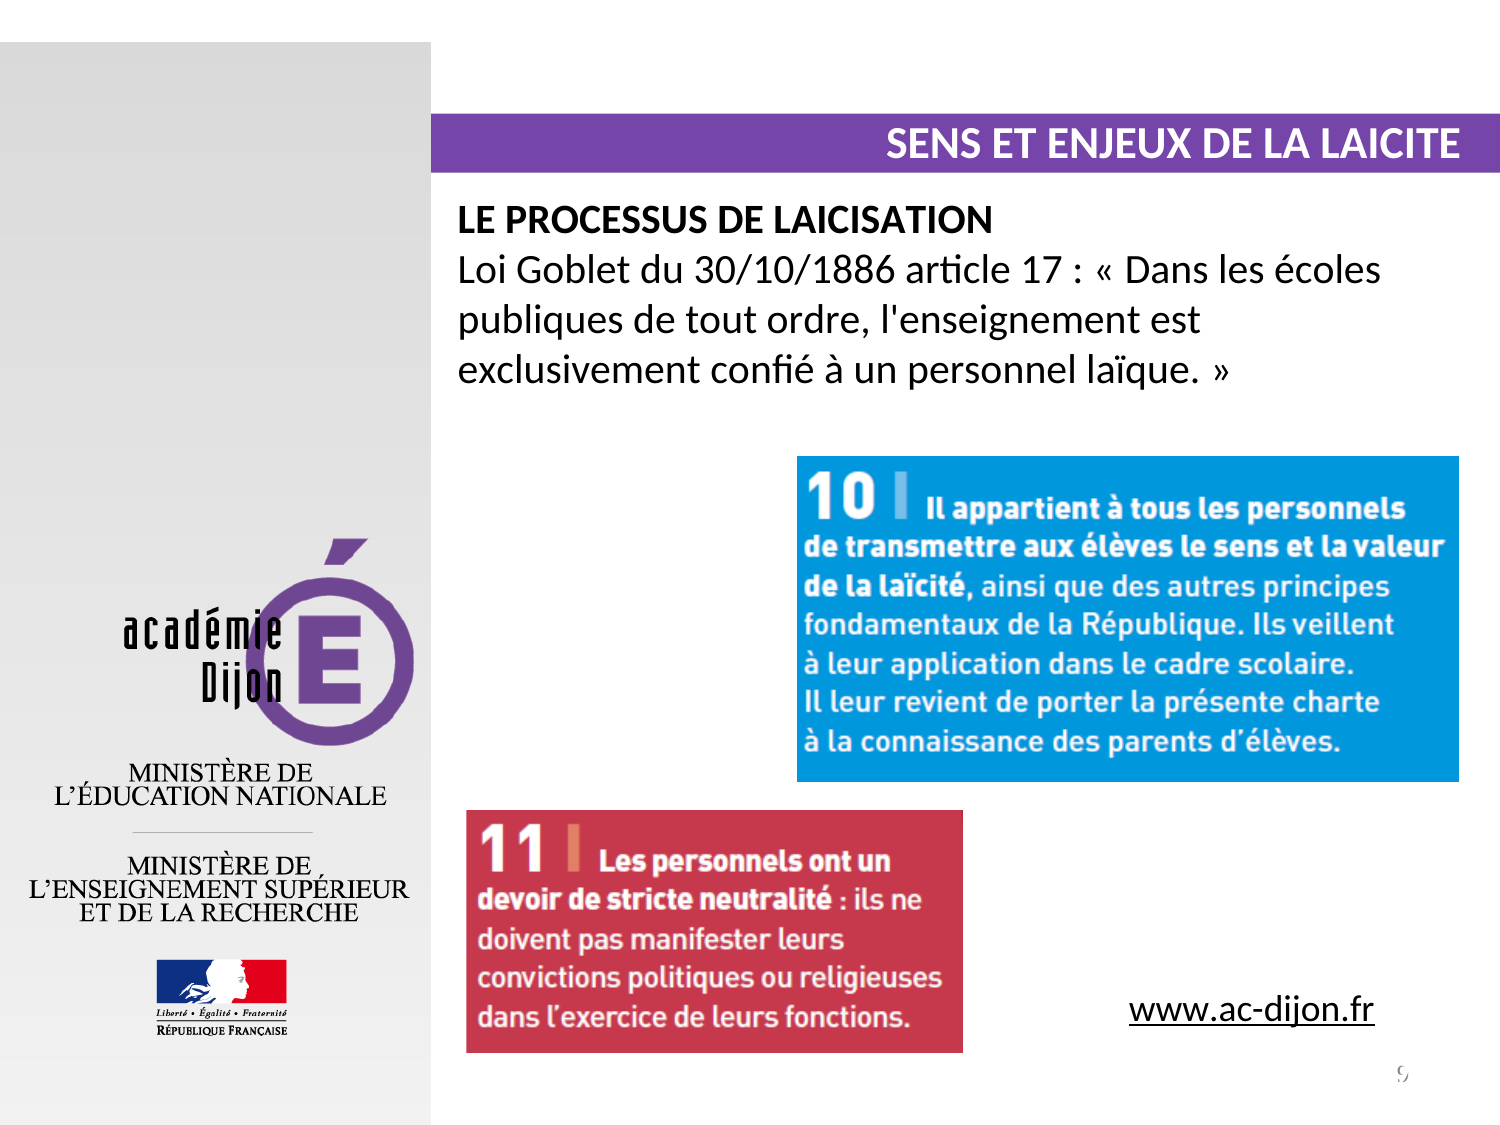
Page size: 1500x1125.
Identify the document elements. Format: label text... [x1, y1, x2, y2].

picture [1242, 581, 1255, 596]
picture [874, 696, 885, 712]
picture [1249, 502, 1296, 525]
picture [1204, 658, 1229, 674]
picture [893, 736, 907, 751]
picture [1170, 658, 1183, 674]
picture [1042, 540, 1074, 557]
picture [1110, 532, 1140, 557]
text_box LE PROCESSUS DE LAICISATION Loi Goblet du 30/10/1886 article 17 : « Dans les écoles publiques de tout ordre, l'enseignement est exclusivement confié à un personnel laïque. » [442, 184, 1459, 409]
picture [1343, 581, 1374, 602]
picture [1084, 613, 1100, 634]
picture [1155, 658, 1167, 674]
picture [866, 619, 879, 634]
picture [872, 658, 883, 674]
picture [814, 690, 821, 712]
picture [1143, 736, 1169, 751]
picture [829, 730, 851, 751]
picture [1168, 581, 1182, 596]
picture [29, 538, 414, 1036]
picture [861, 736, 874, 751]
picture [1100, 658, 1113, 674]
picture [1131, 499, 1190, 519]
picture [1067, 658, 1080, 674]
picture [895, 696, 977, 712]
picture [840, 696, 870, 712]
picture [1082, 532, 1108, 557]
picture [1112, 696, 1123, 712]
picture [1172, 736, 1186, 751]
picture [1302, 736, 1332, 751]
picture [1070, 736, 1084, 751]
picture [1188, 619, 1201, 640]
picture [1141, 540, 1173, 557]
picture [1344, 613, 1351, 634]
picture [1243, 696, 1257, 712]
picture [1050, 613, 1072, 634]
picture [1113, 575, 1159, 596]
picture [1369, 619, 1383, 634]
picture [1239, 658, 1267, 674]
picture [1132, 690, 1155, 712]
picture [805, 651, 818, 674]
picture [1007, 581, 1022, 596]
picture [1199, 497, 1239, 519]
picture [1221, 619, 1236, 634]
picture [1095, 696, 1108, 712]
picture [1433, 540, 1446, 557]
picture [908, 619, 922, 634]
picture [1124, 652, 1131, 674]
picture [1270, 696, 1284, 712]
picture [1126, 736, 1139, 751]
picture [844, 472, 874, 519]
picture [1014, 696, 1028, 712]
picture [1048, 497, 1053, 519]
picture [1025, 619, 1039, 634]
picture [1294, 658, 1308, 674]
picture [805, 613, 813, 634]
picture [1050, 652, 1064, 674]
picture [1087, 736, 1100, 751]
picture [1377, 581, 1390, 596]
picture [1385, 614, 1394, 634]
picture [895, 472, 907, 519]
picture [1370, 540, 1385, 557]
picture [810, 472, 831, 519]
picture [925, 619, 939, 634]
picture [909, 658, 922, 680]
picture [1039, 692, 1092, 718]
picture [889, 540, 919, 557]
picture [1330, 497, 1405, 519]
picture [1102, 611, 1116, 634]
picture [997, 690, 1011, 712]
picture [969, 619, 999, 634]
picture [1264, 581, 1279, 602]
picture [1089, 581, 1103, 596]
picture [829, 652, 851, 674]
picture [1084, 658, 1097, 674]
picture [877, 736, 890, 751]
picture [916, 579, 928, 596]
picture [1265, 540, 1279, 557]
picture [1214, 540, 1262, 557]
picture [1352, 619, 1366, 634]
picture [1072, 581, 1086, 596]
picture [1001, 540, 1016, 557]
picture [1026, 658, 1039, 674]
picture [1170, 613, 1184, 634]
picture [982, 581, 996, 596]
picture [1264, 730, 1271, 751]
picture [1303, 581, 1332, 596]
picture [831, 690, 839, 712]
picture [1336, 581, 1340, 596]
picture [937, 497, 945, 519]
picture [847, 575, 871, 596]
picture [1056, 499, 1100, 519]
picture [1025, 575, 1044, 596]
picture [953, 619, 966, 634]
picture [1029, 736, 1044, 751]
picture [990, 654, 1006, 674]
picture [1293, 619, 1307, 634]
picture [1288, 537, 1313, 557]
picture [1009, 613, 1022, 634]
picture [1334, 613, 1341, 634]
picture [1000, 581, 1004, 596]
picture [1282, 581, 1293, 596]
picture [814, 619, 846, 634]
picture [1286, 652, 1293, 674]
text_box <numéro> [1074, 1042, 1425, 1103]
picture [1166, 696, 1179, 718]
picture [939, 572, 965, 596]
picture [1319, 658, 1345, 674]
picture [1054, 730, 1067, 751]
picture [1154, 613, 1167, 634]
picture [1366, 696, 1379, 712]
picture [944, 736, 995, 751]
picture [1186, 576, 1239, 596]
picture [1311, 659, 1316, 674]
picture [1322, 535, 1346, 557]
picture [1264, 613, 1285, 634]
picture [849, 613, 862, 634]
picture [1110, 736, 1123, 757]
picture [1009, 658, 1022, 674]
picture [1132, 658, 1145, 674]
picture [892, 658, 905, 674]
picture [880, 575, 904, 596]
picture [1310, 619, 1323, 634]
picture [953, 658, 987, 674]
picture [1120, 619, 1133, 640]
picture [1296, 502, 1326, 519]
picture [942, 614, 950, 634]
picture [922, 537, 1000, 557]
picture [1182, 689, 1240, 712]
picture [855, 659, 868, 674]
picture [931, 575, 936, 596]
picture [905, 573, 916, 596]
picture [466, 810, 968, 1053]
picture [978, 692, 988, 712]
picture [1342, 692, 1363, 712]
picture [1388, 535, 1429, 557]
picture [953, 499, 1045, 525]
picture [1025, 540, 1039, 557]
picture [927, 736, 940, 751]
picture [1246, 728, 1260, 751]
picture [1137, 619, 1150, 634]
picture [1327, 619, 1331, 634]
picture [928, 497, 933, 519]
picture [805, 535, 838, 557]
picture [910, 736, 924, 751]
picture [998, 736, 1027, 751]
text_box SENS ET ENJEUX DE LA LAICITE [566, 105, 1477, 166]
picture [1269, 658, 1282, 674]
picture [926, 652, 949, 680]
picture [806, 690, 810, 712]
picture [1294, 696, 1306, 712]
picture [1182, 535, 1206, 557]
picture [1259, 692, 1268, 712]
picture [882, 619, 905, 634]
picture [805, 575, 838, 596]
picture [1188, 731, 1212, 751]
picture [1255, 613, 1259, 634]
picture [1222, 730, 1236, 751]
picture [1310, 690, 1339, 712]
picture [1353, 540, 1369, 557]
picture [1272, 728, 1301, 751]
picture [805, 728, 818, 751]
picture [1187, 652, 1200, 674]
picture [846, 537, 885, 557]
picture [1108, 494, 1122, 519]
picture [1055, 581, 1069, 602]
picture [1205, 619, 1218, 634]
